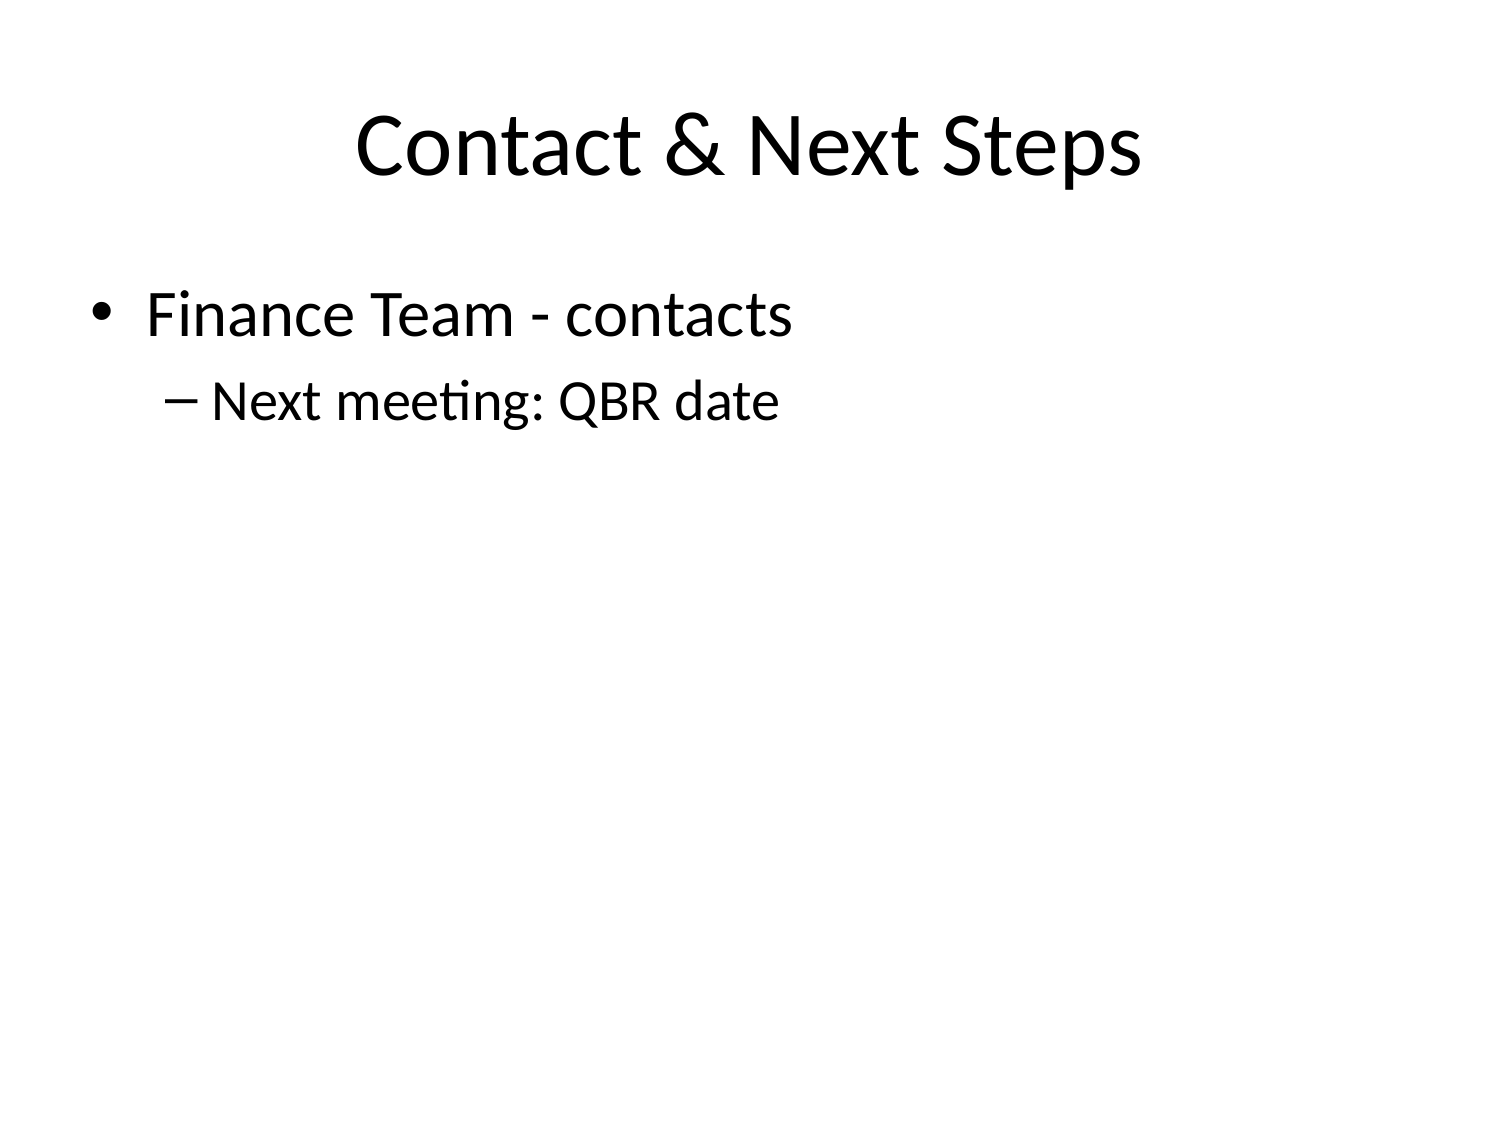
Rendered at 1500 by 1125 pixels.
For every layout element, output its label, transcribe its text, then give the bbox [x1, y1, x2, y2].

list Finance Team - contacts Next meeting: QBR date [75, 262, 1425, 1005]
title Contact & Next Steps [75, 45, 1425, 233]
